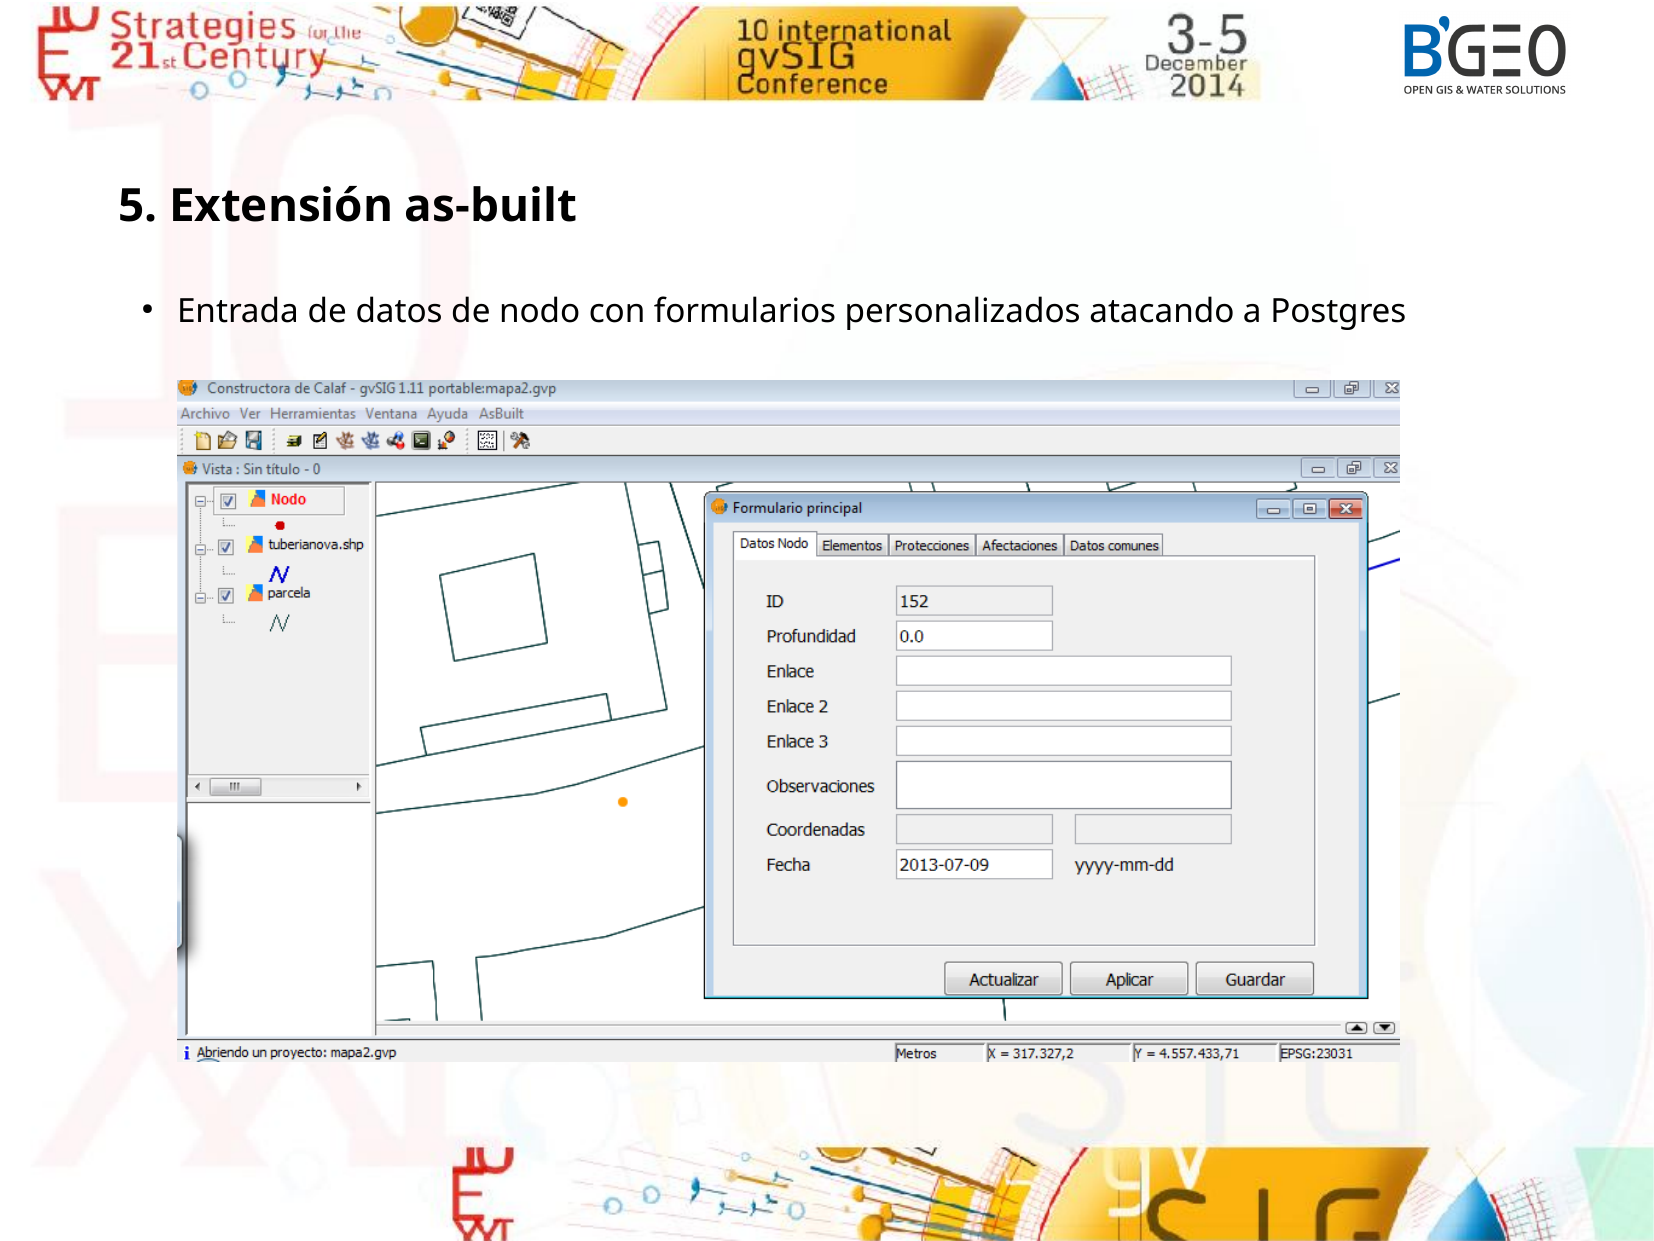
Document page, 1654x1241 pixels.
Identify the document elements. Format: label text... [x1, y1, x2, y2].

text_box Entrada de datos de nodo con formularios personalizados atacando a Postgres [106, 212, 1436, 408]
text_box [921, 759, 1630, 1134]
picture [6, 2, 1654, 1241]
text_box 5. Extensión as-built [118, 172, 1300, 235]
